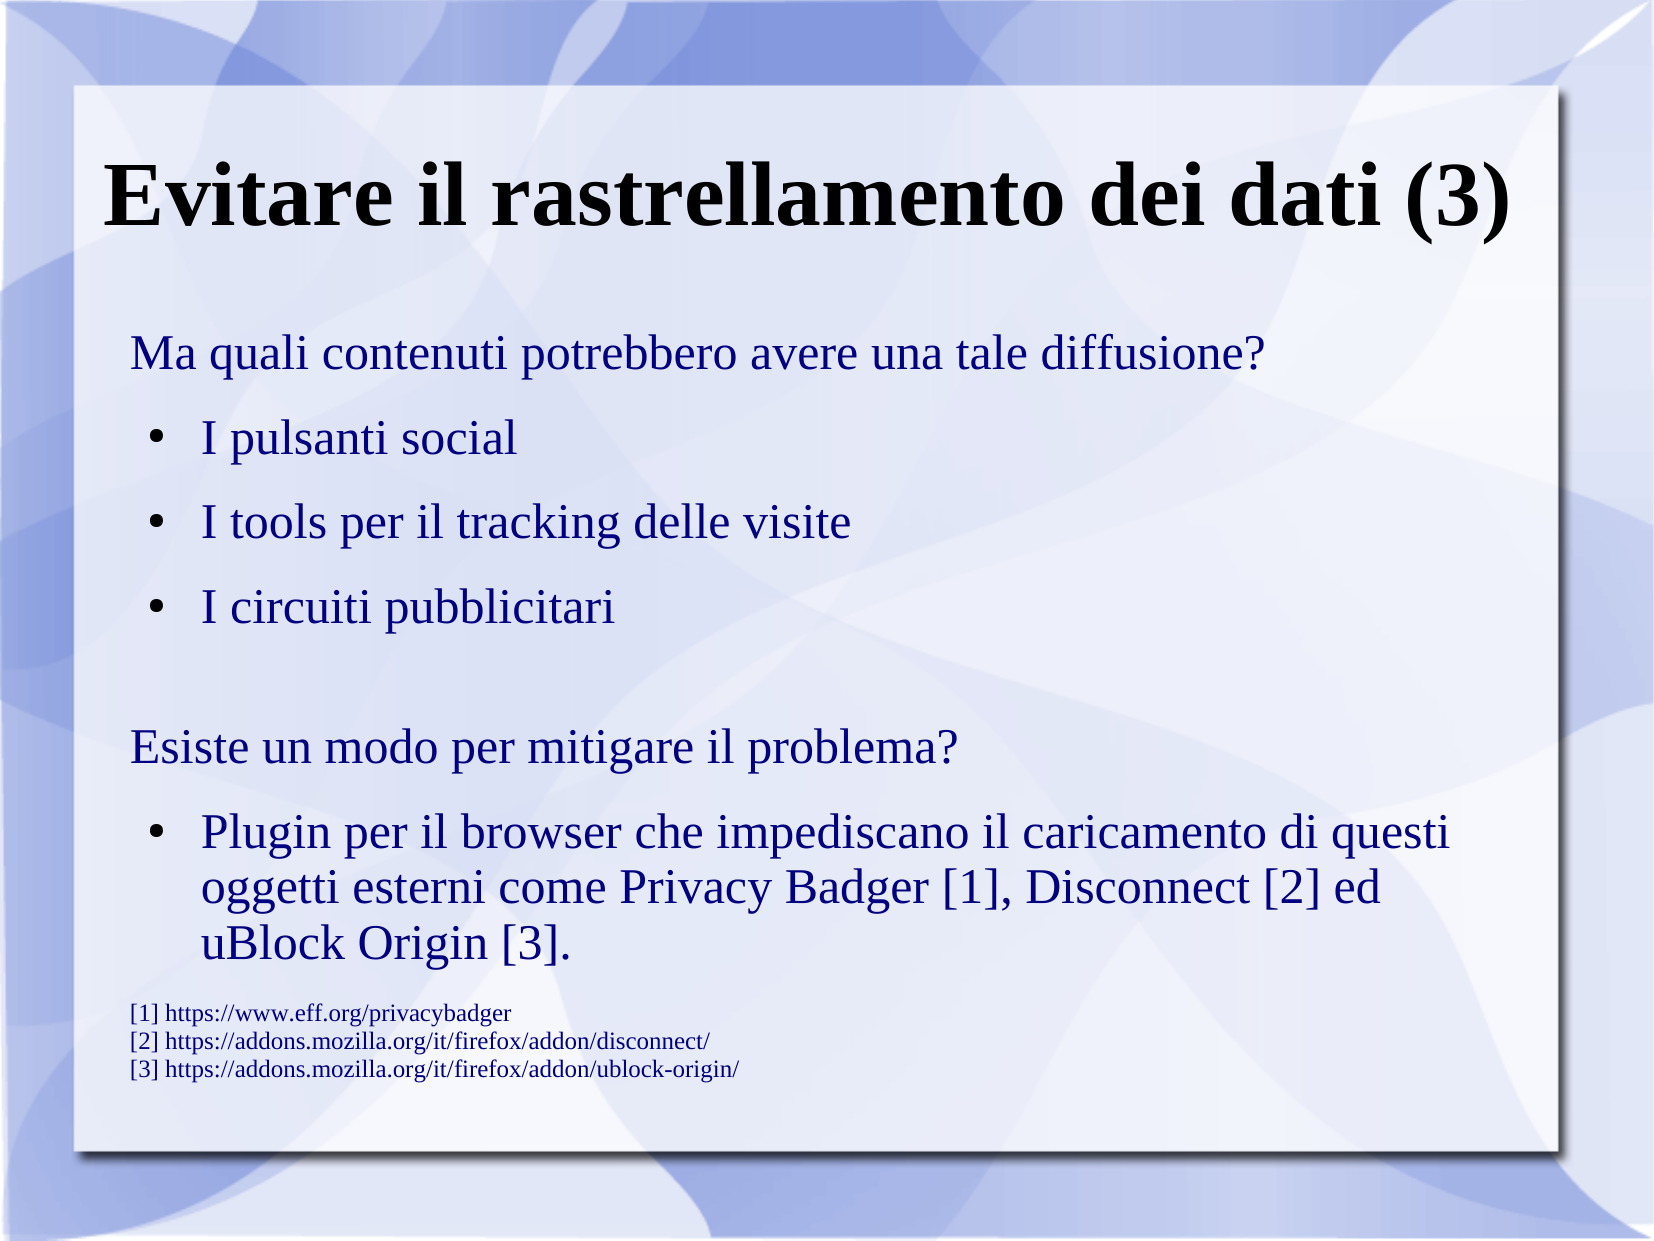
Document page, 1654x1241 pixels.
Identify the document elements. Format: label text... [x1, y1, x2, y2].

title Evitare il rastrellamento dei dati (3) [82, 90, 1536, 298]
picture [0, 0, 1654, 1241]
list Ma quali contenuti potrebbero avere una tale diffusione? I pulsanti social I tools per il tracking delle visite I circuiti pubblicitari Esiste un modo per mitigare il problema? Plugin per il browser che impediscano il caricamento di questi oggetti esterni come Privacy Badger [1], Disconnect [2] ed uBlock Origin [3]. [1] https://www.eff.org/privacybadger [2] https://addons.mozilla.org/it/firefox/addon/disconnect/ [3] https://addons.mozilla.org/it/firefox/addon/ublock-origin/ [129, 324, 1489, 1088]
